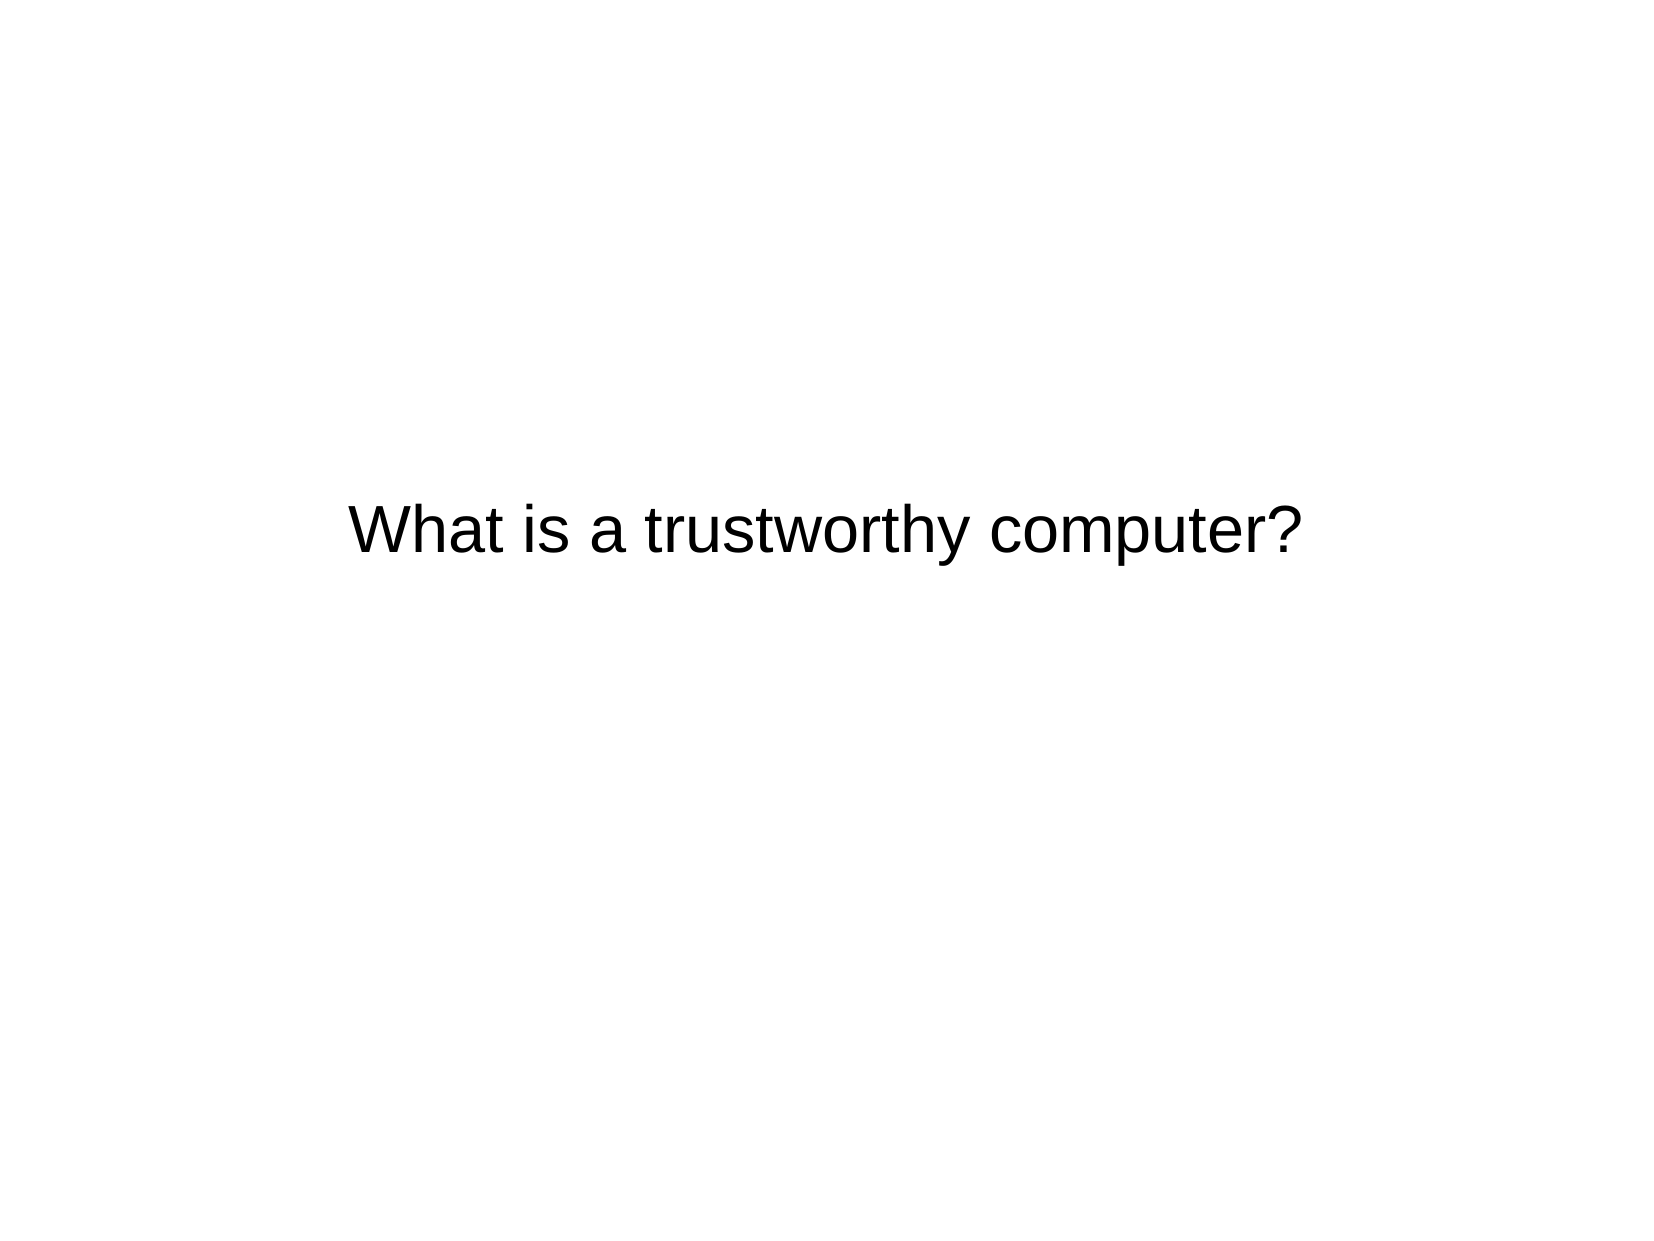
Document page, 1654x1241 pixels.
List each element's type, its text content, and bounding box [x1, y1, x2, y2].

subtitle What is a trustworthy computer? [82, 49, 1571, 1010]
